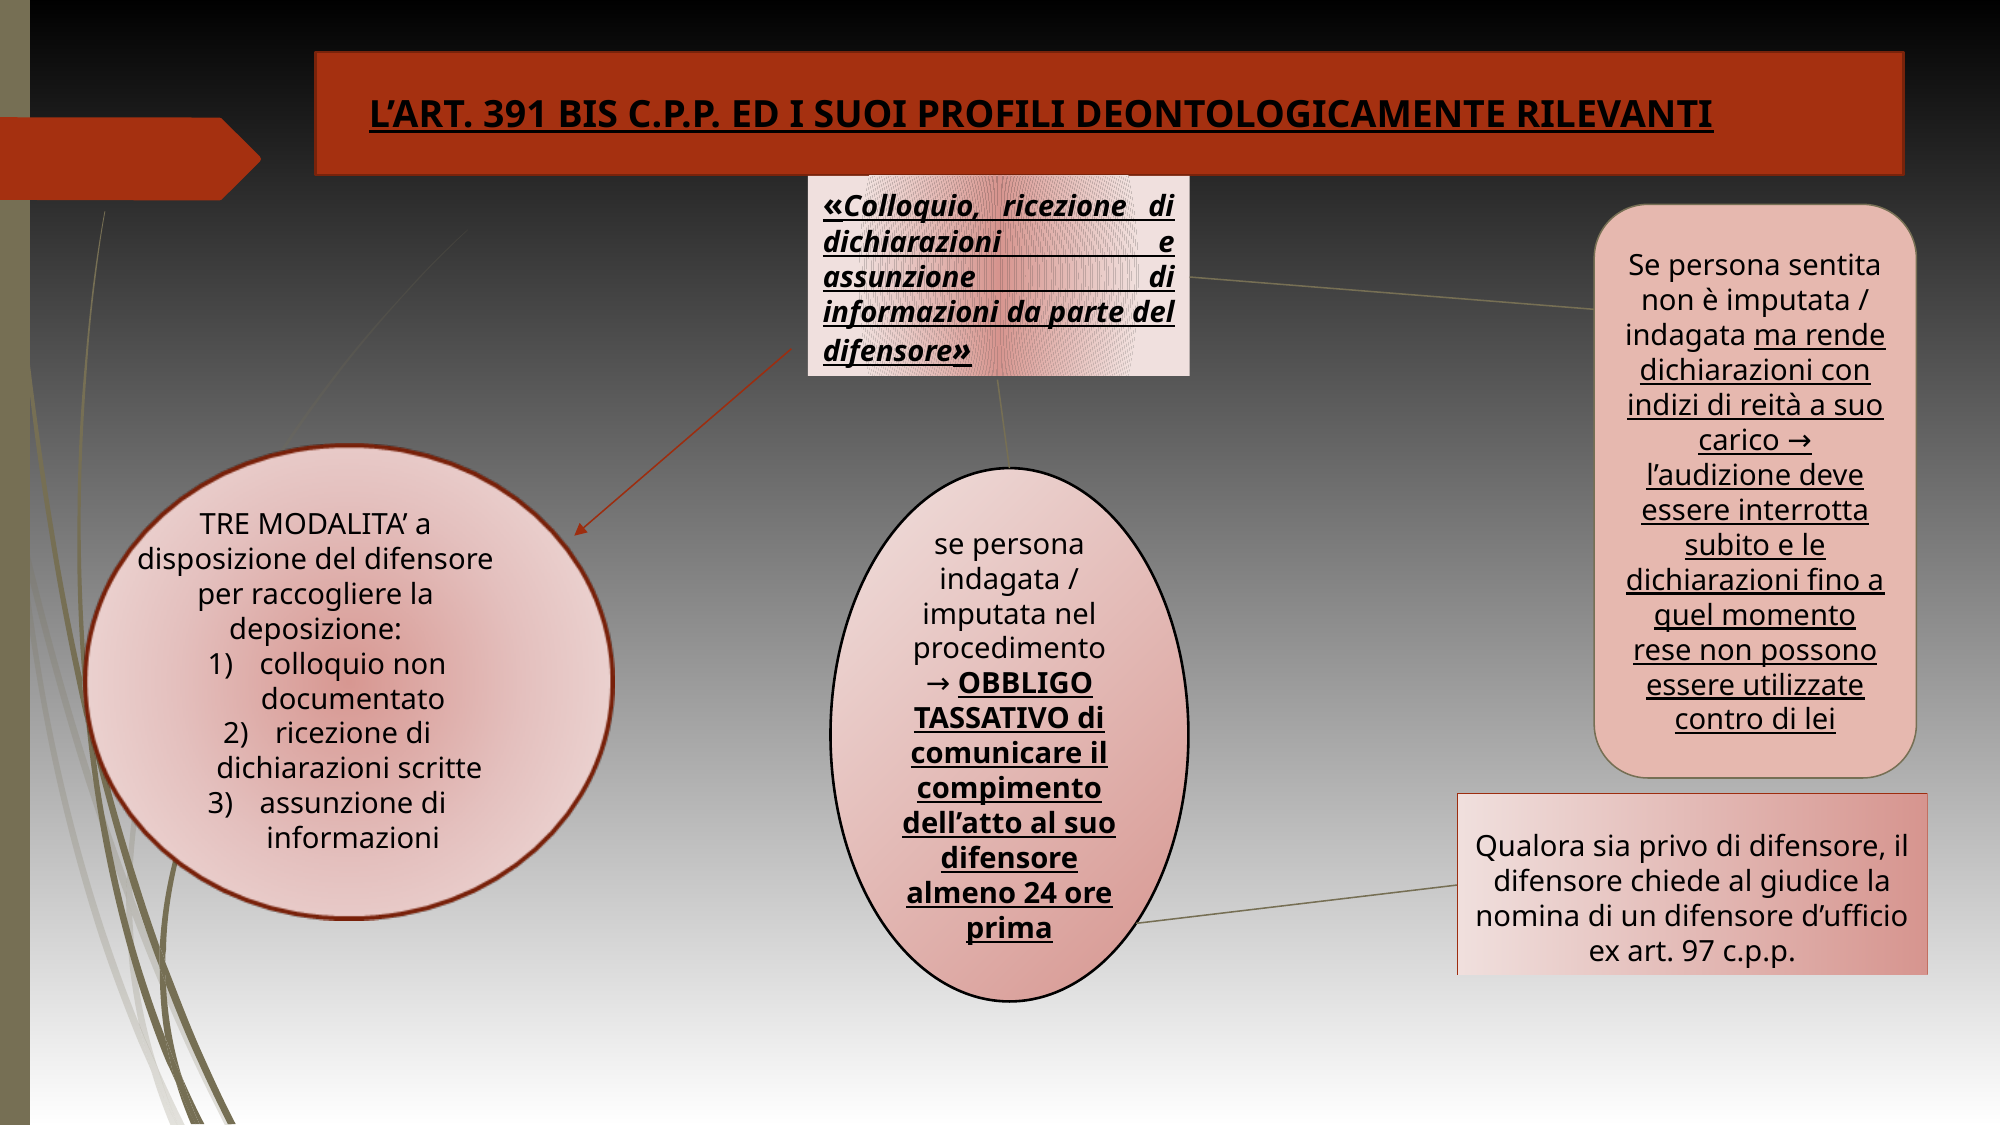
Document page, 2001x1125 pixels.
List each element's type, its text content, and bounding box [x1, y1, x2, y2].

text_box TRE MODALITA’ a disposizione del difensore per raccogliere la deposizione: colloquio non documentato ricezione di dichiarazioni scritte assunzione di informazioni [96, 497, 535, 863]
text_box Qualora sia privo di difensore, il difensore chiede al giudice la nomina di un difensore d’ufficio ex art. 97 c.p.p. [1457, 793, 1928, 975]
picture [83, 443, 615, 921]
text_box se persona indagata / imputata nel procedimento → OBBLIGO TASSATIVO di comunicare il compimento dell’atto al suo difensore almeno 24 ore prima [830, 468, 1189, 1002]
text_box Se persona sentita non è imputata / indagata ma rende dichiarazioni con indizi di reità a suo carico → l’audizione deve essere interrotta subito e le dichiarazioni fino a quel momento rese non possono essere utilizzate contro di lei [1594, 204, 1917, 778]
text_box L’ART. 391 BIS C.P.P. ED I SUOI PROFILI DEONTOLOGICAMENTE RILEVANTI [274, 82, 1809, 143]
text_box «Colloquio, ricezione di dichiarazioni e assunzione di informazioni da parte del difensore» [807, 175, 1190, 376]
text_box [315, 51, 1904, 176]
